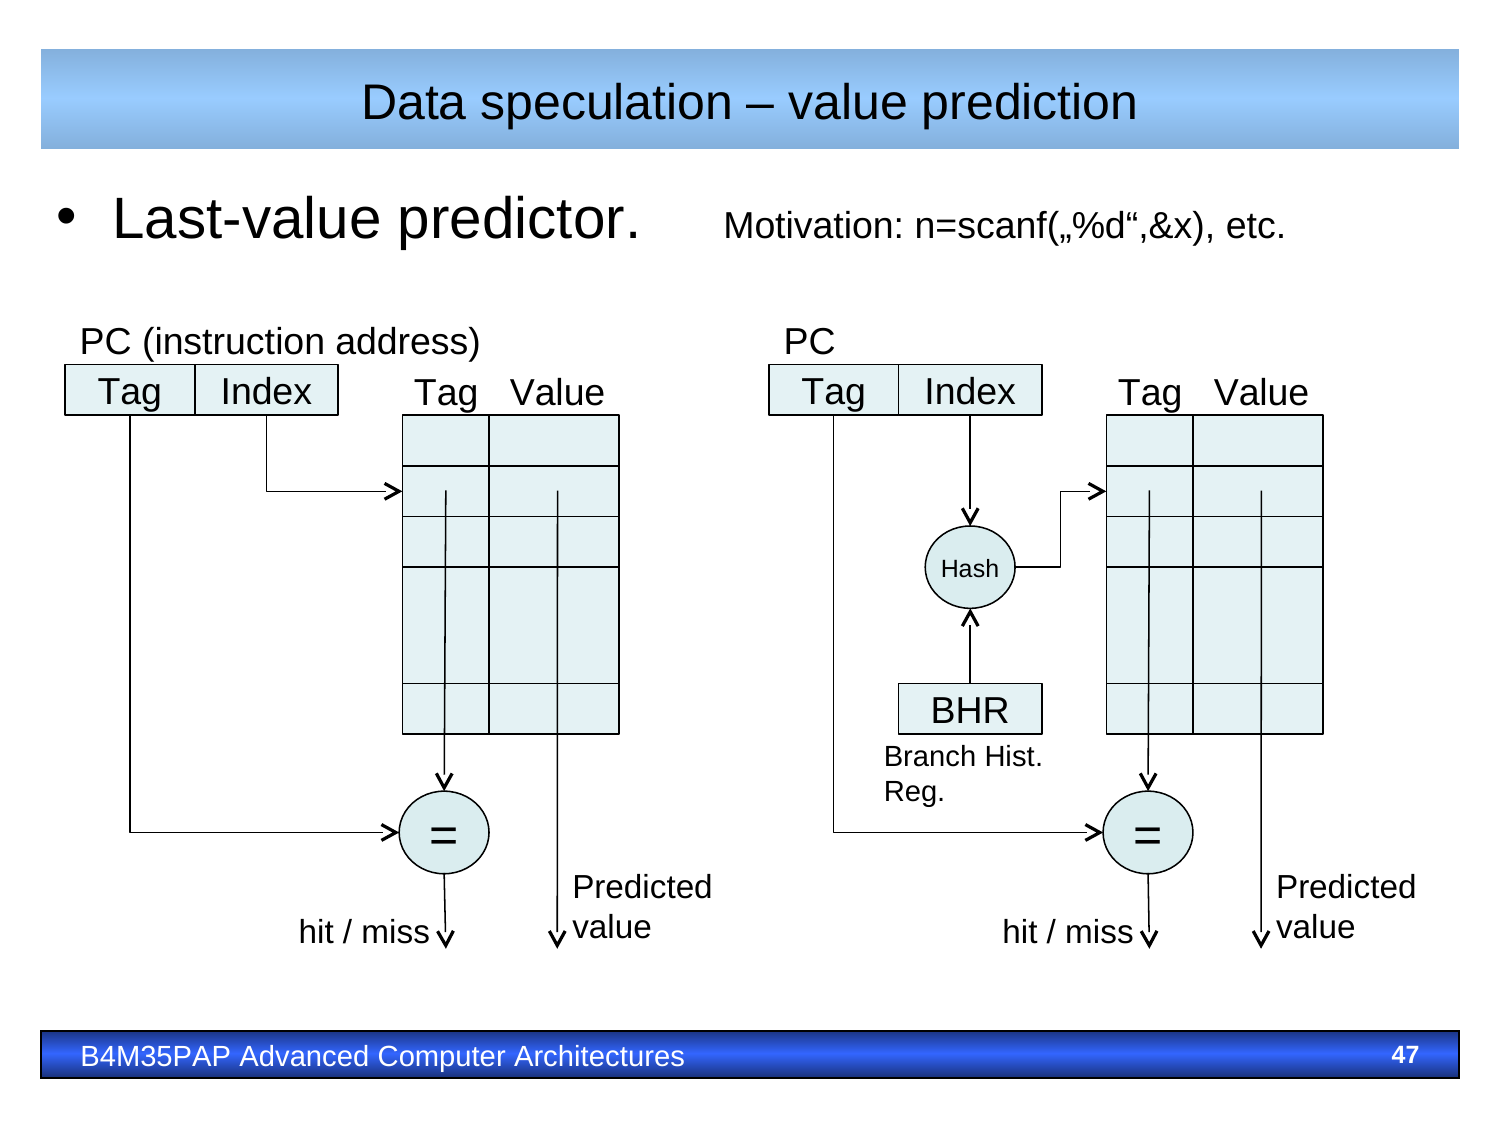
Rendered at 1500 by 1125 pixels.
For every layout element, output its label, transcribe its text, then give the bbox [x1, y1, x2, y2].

text_box hit / miss [283, 873, 522, 988]
text_box Index [898, 366, 1042, 416]
text_box PC (instruction address) [64, 314, 588, 365]
text_box Tag [64, 365, 194, 416]
text_box PC [768, 314, 1193, 366]
text_box hit / miss [987, 873, 1225, 988]
list Last-value predictor. Motivation: n=scanf(„%d“,&x), etc. [41, 172, 1436, 267]
text_box Index [194, 365, 339, 416]
text_box BHR [989, 700, 1003, 710]
text_box Predicted value [557, 848, 795, 963]
text_box BHR [937, 700, 948, 708]
text_box BHR [898, 683, 1042, 715]
text_box Tag Value [1103, 365, 1436, 416]
text_box [402, 417, 619, 735]
text_box Hash [925, 526, 1016, 609]
text_box [1106, 416, 1323, 735]
title Data speculation – value prediction [41, 49, 1459, 149]
text_box Predicted value [1261, 848, 1499, 963]
text_box Tag Value [399, 365, 824, 417]
text_box Branch Hist. Reg. [868, 715, 1107, 830]
text_box Tag [768, 366, 898, 416]
text_box = [399, 791, 490, 873]
text_box = [1103, 791, 1193, 873]
